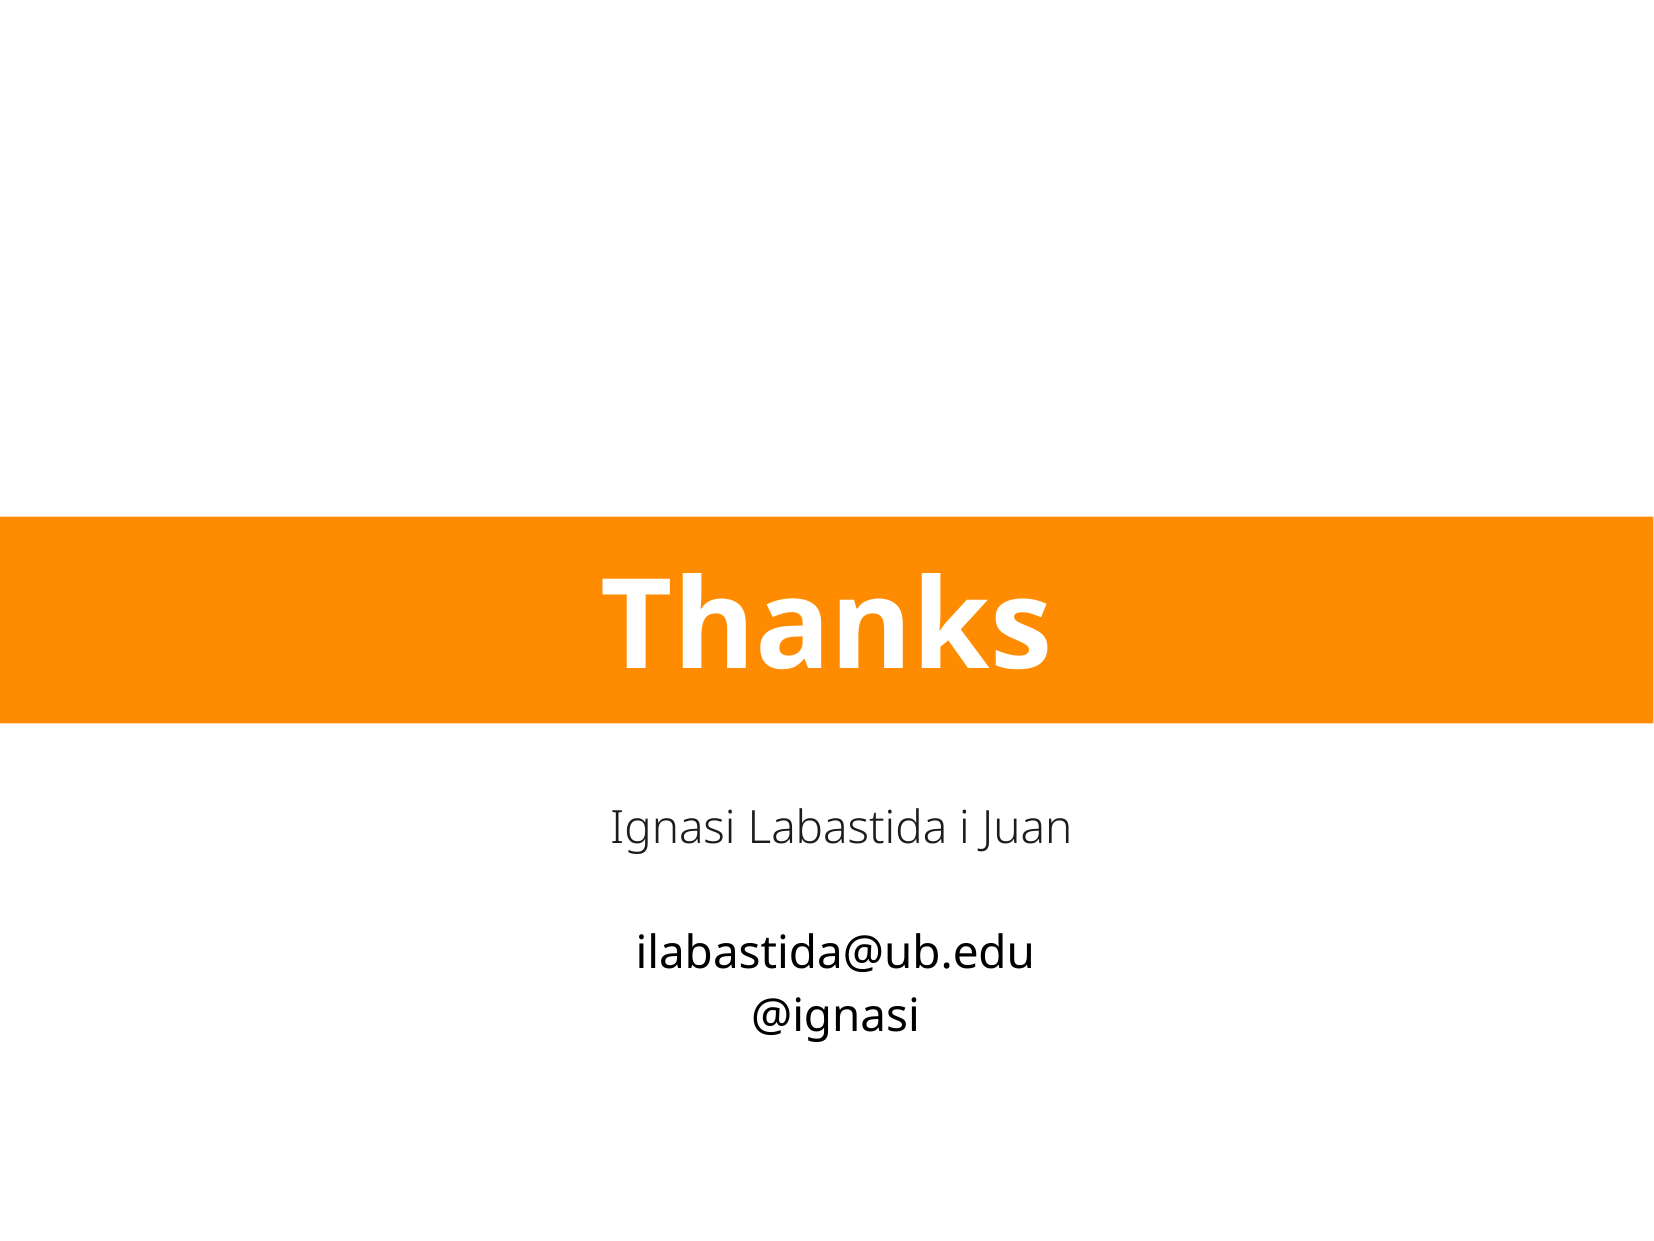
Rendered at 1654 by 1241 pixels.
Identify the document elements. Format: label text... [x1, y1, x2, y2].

title Thanks [59, 546, 1595, 694]
subtitle Ignasi Labastida i Juan ilabastida@ub.edu @ignasi [88, 732, 1595, 1182]
